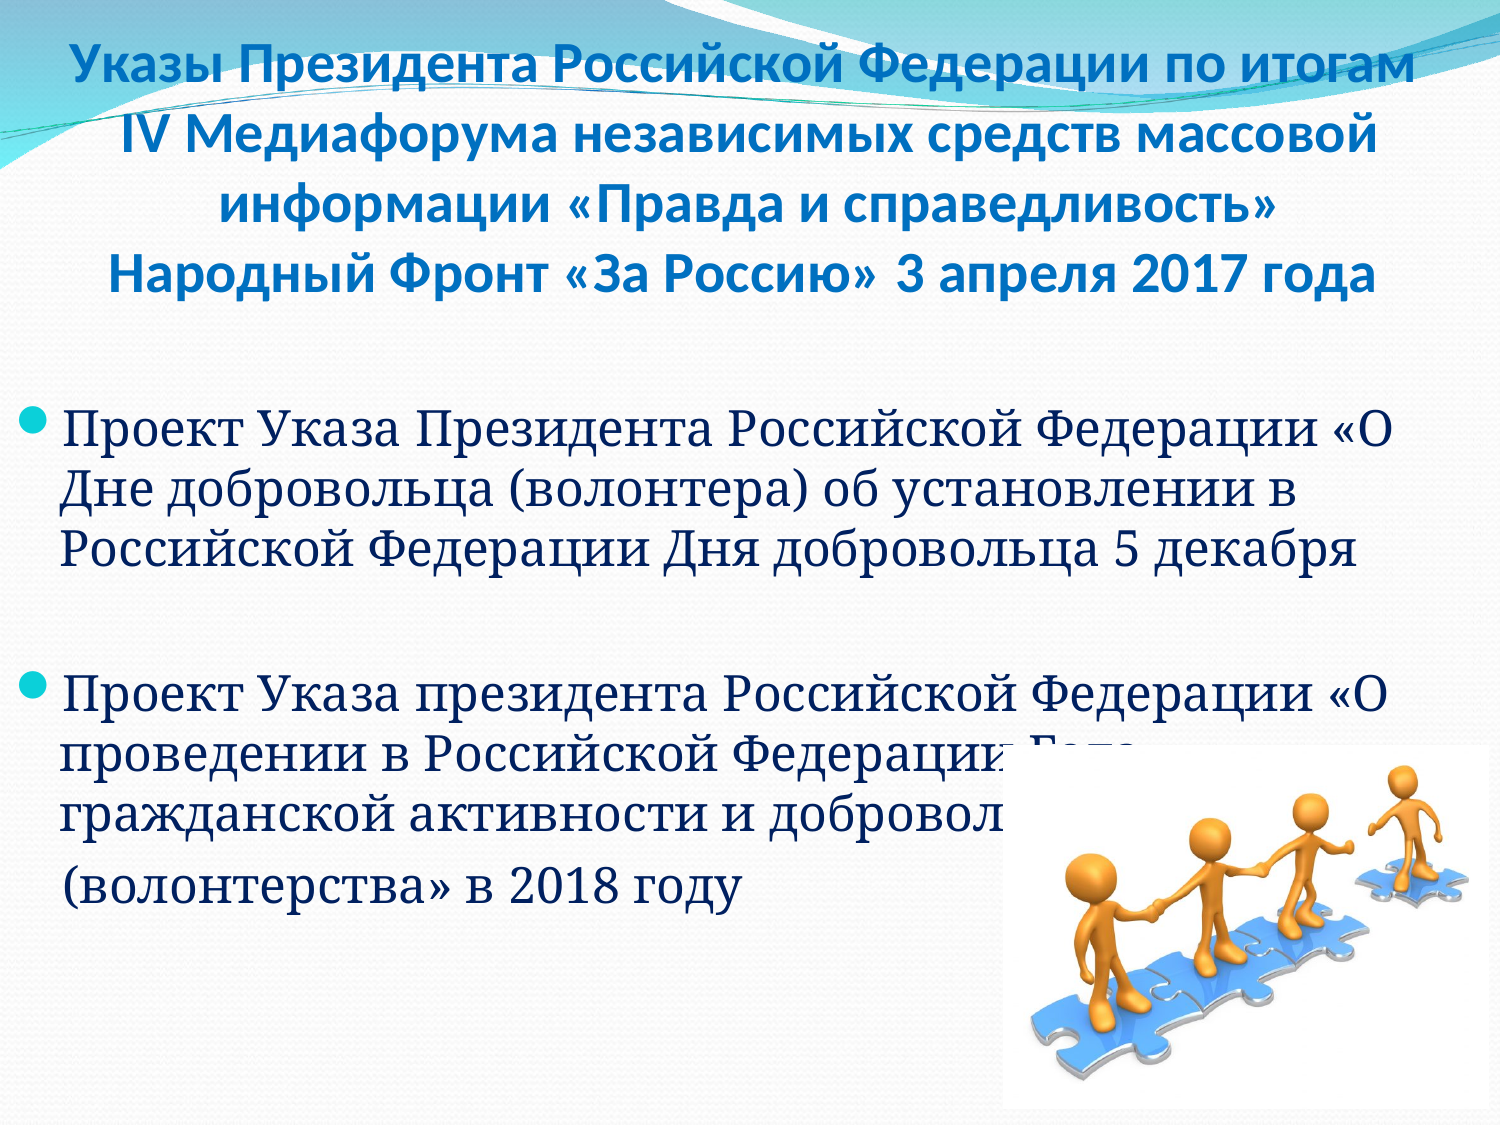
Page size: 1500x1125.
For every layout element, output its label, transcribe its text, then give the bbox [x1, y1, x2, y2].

list Проект Указа Президента Российской Федерации «О Дне добровольца (волонтера) об установлении в Российской Федерации Дня добровольца 5 декабря Проект Указа президента Российской Федерации «О проведении в Российской Федерации Года гражданской активности и добровольчества (волонтерства» в 2018 году [0, 316, 1465, 1125]
title Указы Президента Российской Федерации по итогам IV Медиафорума независимых средств массовой информации «Правда и справедливость» Народный Фронт «За Россию» 3 апреля 2017 года [23, 128, 1477, 304]
picture [0, 0, 1500, 1125]
